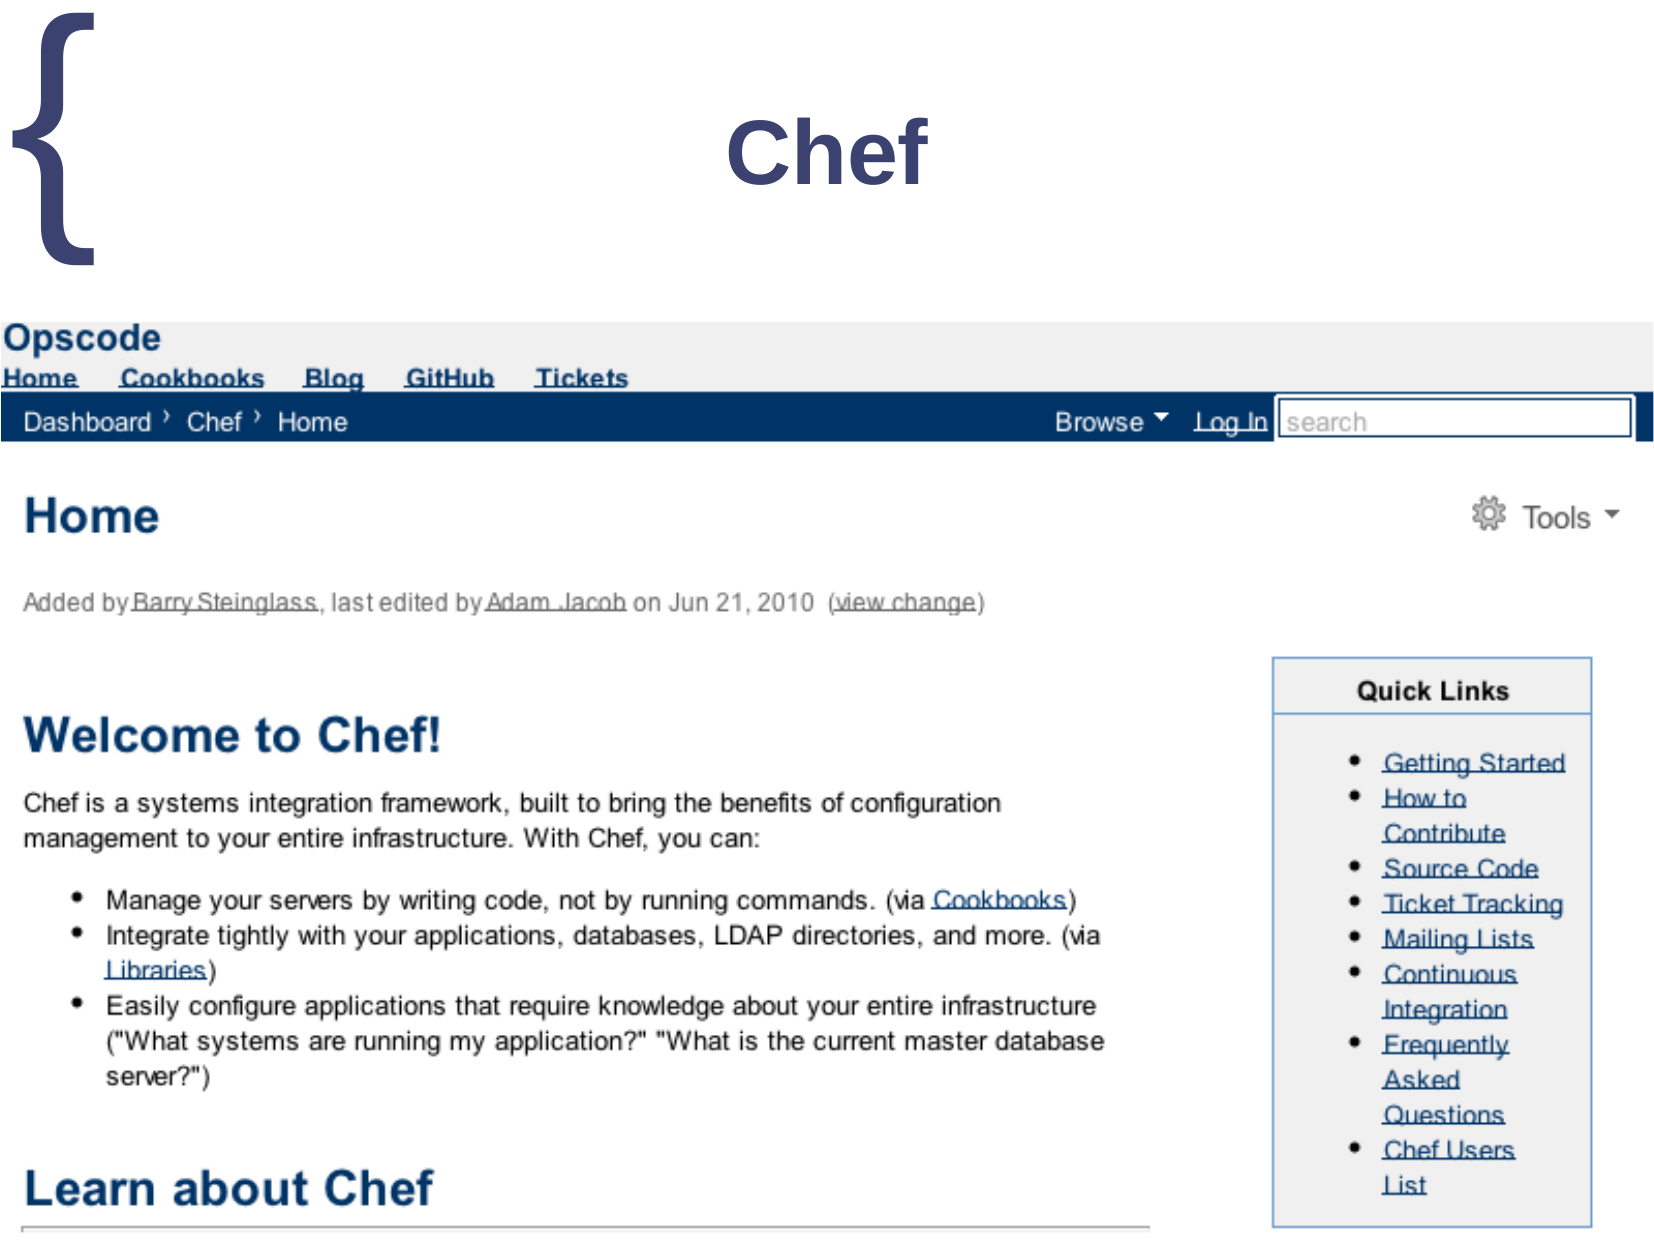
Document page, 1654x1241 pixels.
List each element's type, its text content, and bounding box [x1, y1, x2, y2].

picture [1, 322, 1654, 1241]
title Chef [82, 56, 1571, 250]
